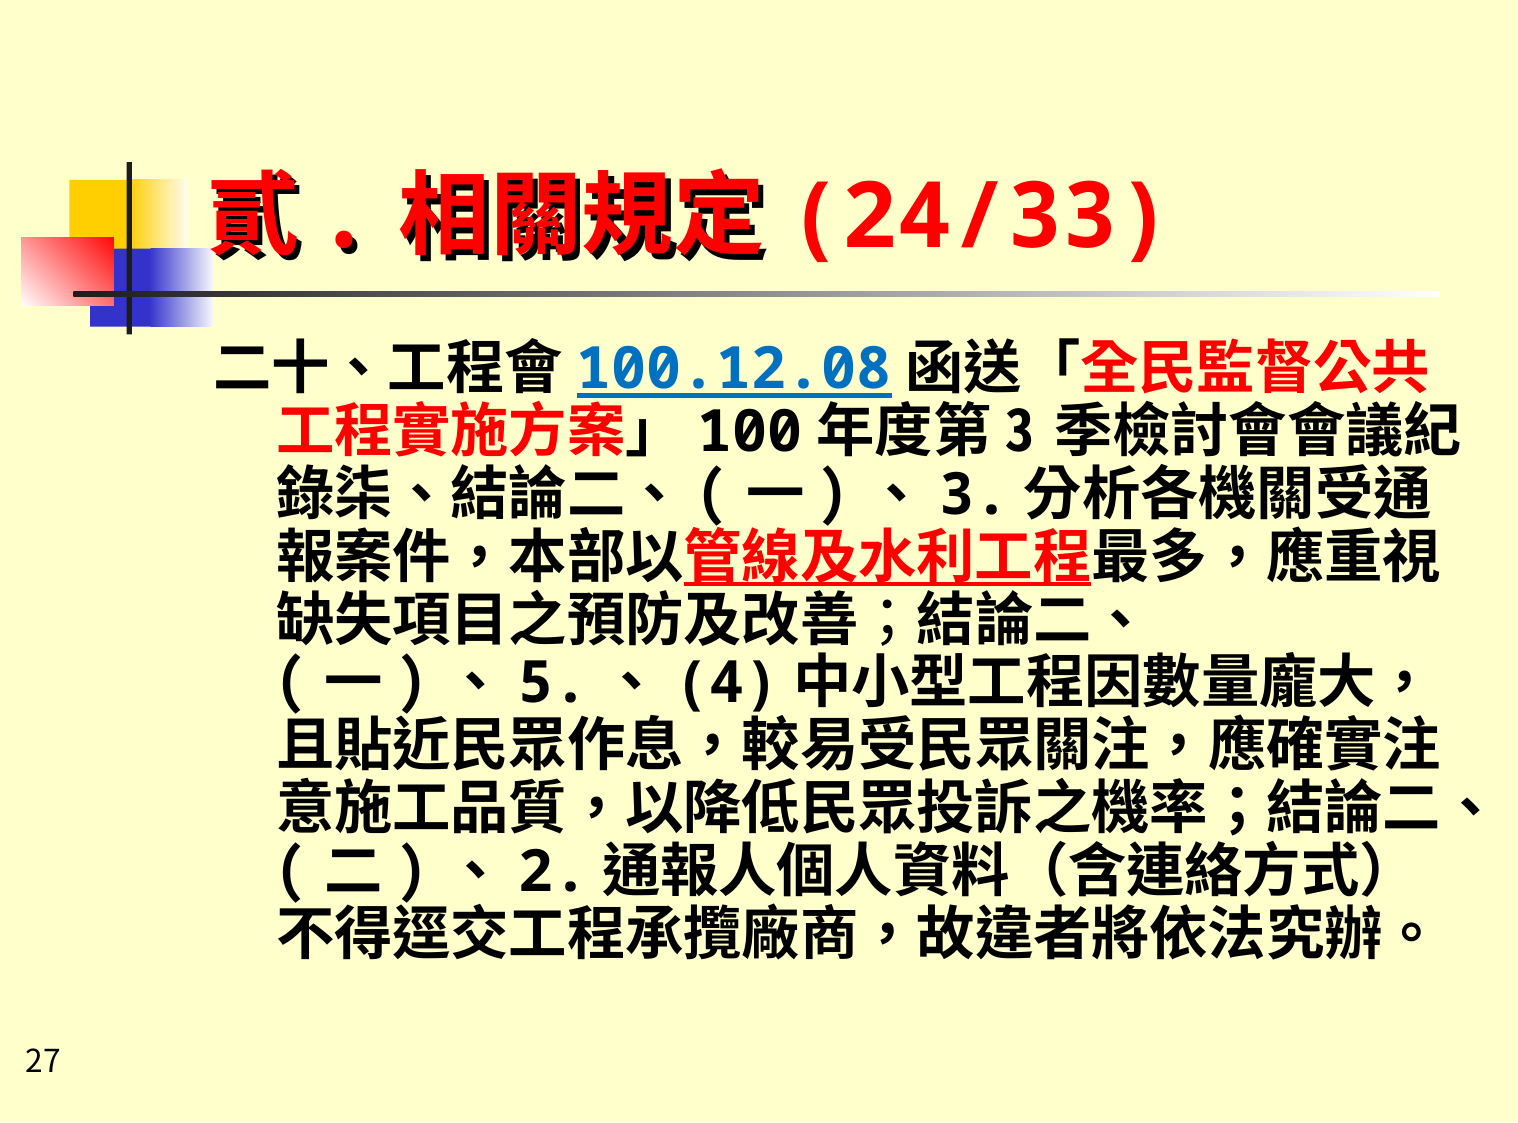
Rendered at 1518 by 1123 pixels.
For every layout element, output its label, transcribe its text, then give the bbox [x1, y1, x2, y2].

text_box <編號> [0, 1032, 78, 1096]
title 貳.相關規定(24/33) [191, 35, 1485, 275]
list 二十、工程會100.12.08函送「全民監督公共工程實施方案」100年度第3季檢討會會議紀錄柒、結論二、(一)、3.分析各機關受通報案件，本部以管線及水利工程最多，應重視缺失項目之預防及改善；結論二、(一)、5.、(4)中小型工程因數量龐大，且貼近民眾作息，較易受民眾關注，應確實注意施工品質，以降低民眾投訴之機率；結論二、(二)、2.通報人個人資料（含連絡方式）不得逕交工程承攬廠商，故違者將依法究辦。 [196, 330, 1487, 1004]
